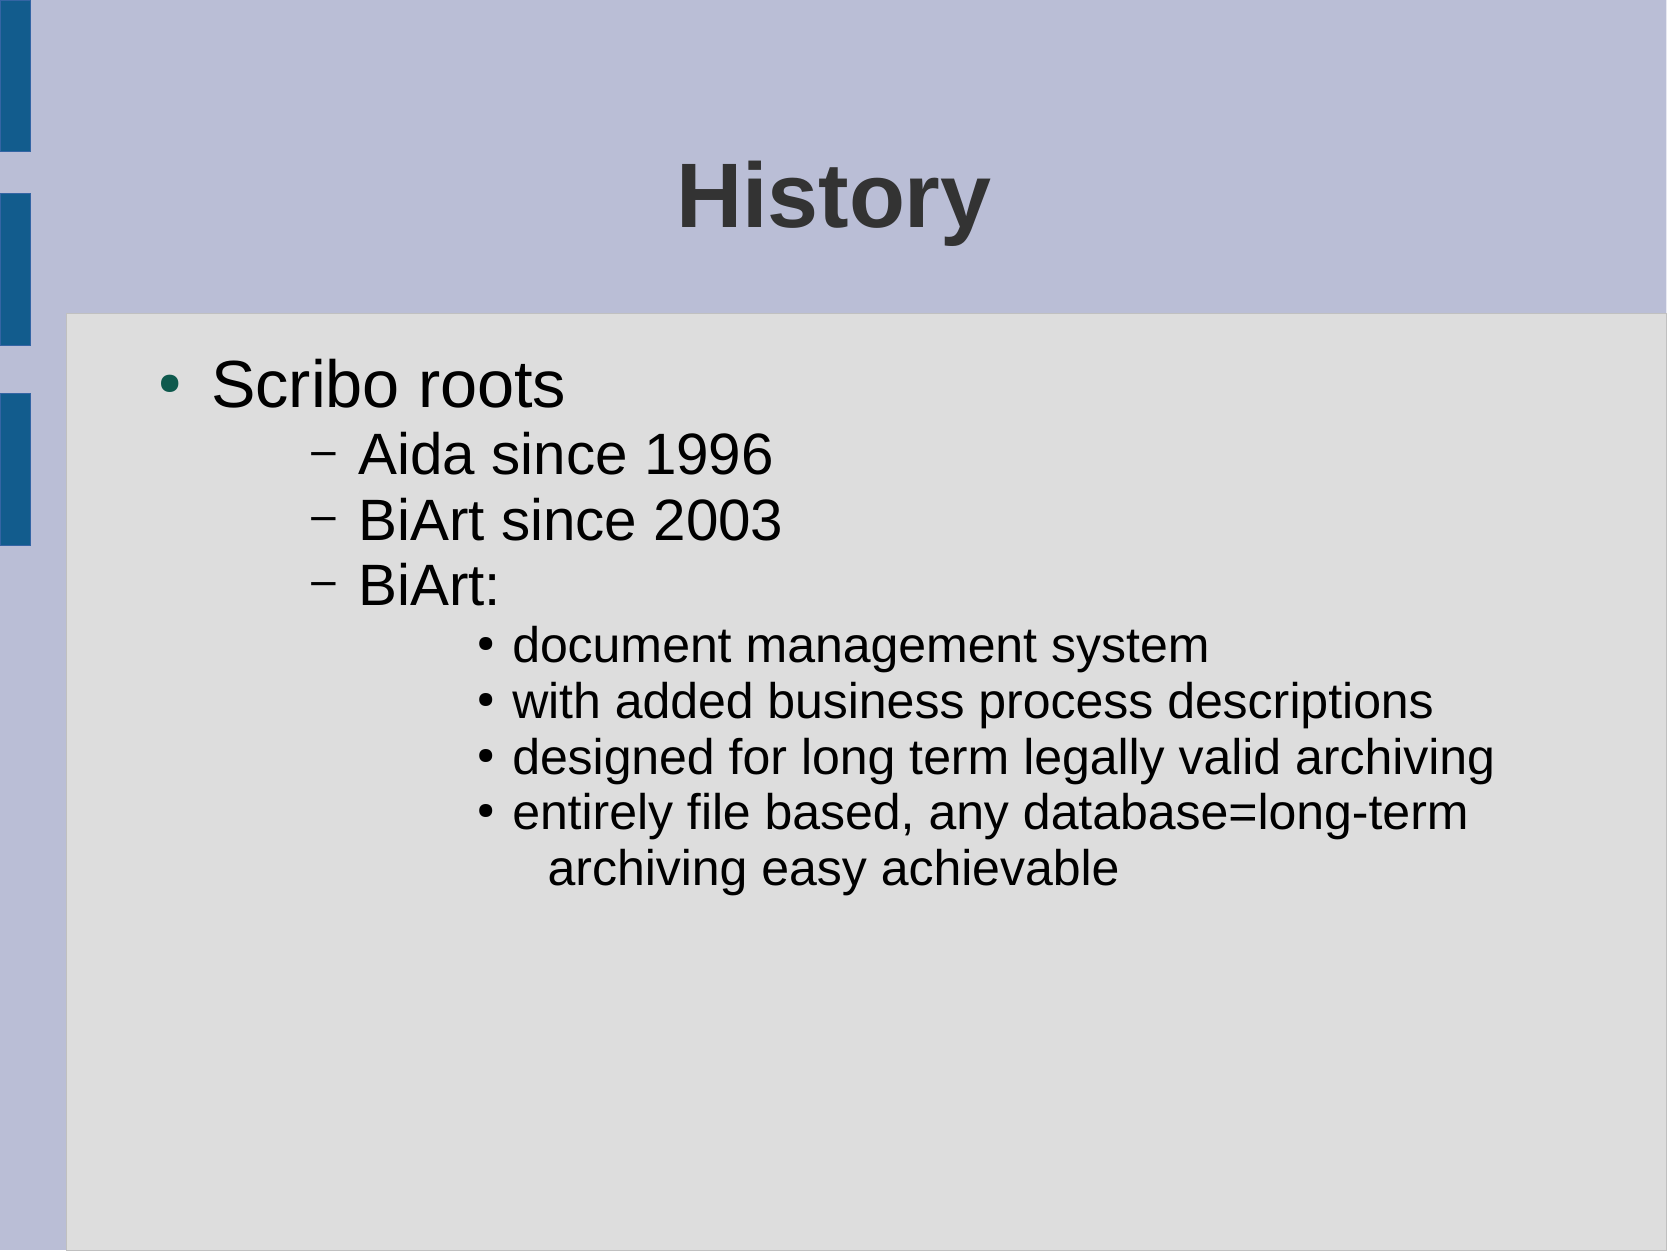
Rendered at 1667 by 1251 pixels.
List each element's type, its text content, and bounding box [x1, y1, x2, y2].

title History [122, 91, 1546, 301]
list Scribo roots Aida since 1996 BiArt since 2003 BiArt: document management system with added business process descriptions designed for long term legally valid archiving entirely file based, any database=long-term archiving easy achievable [122, 347, 1546, 1136]
